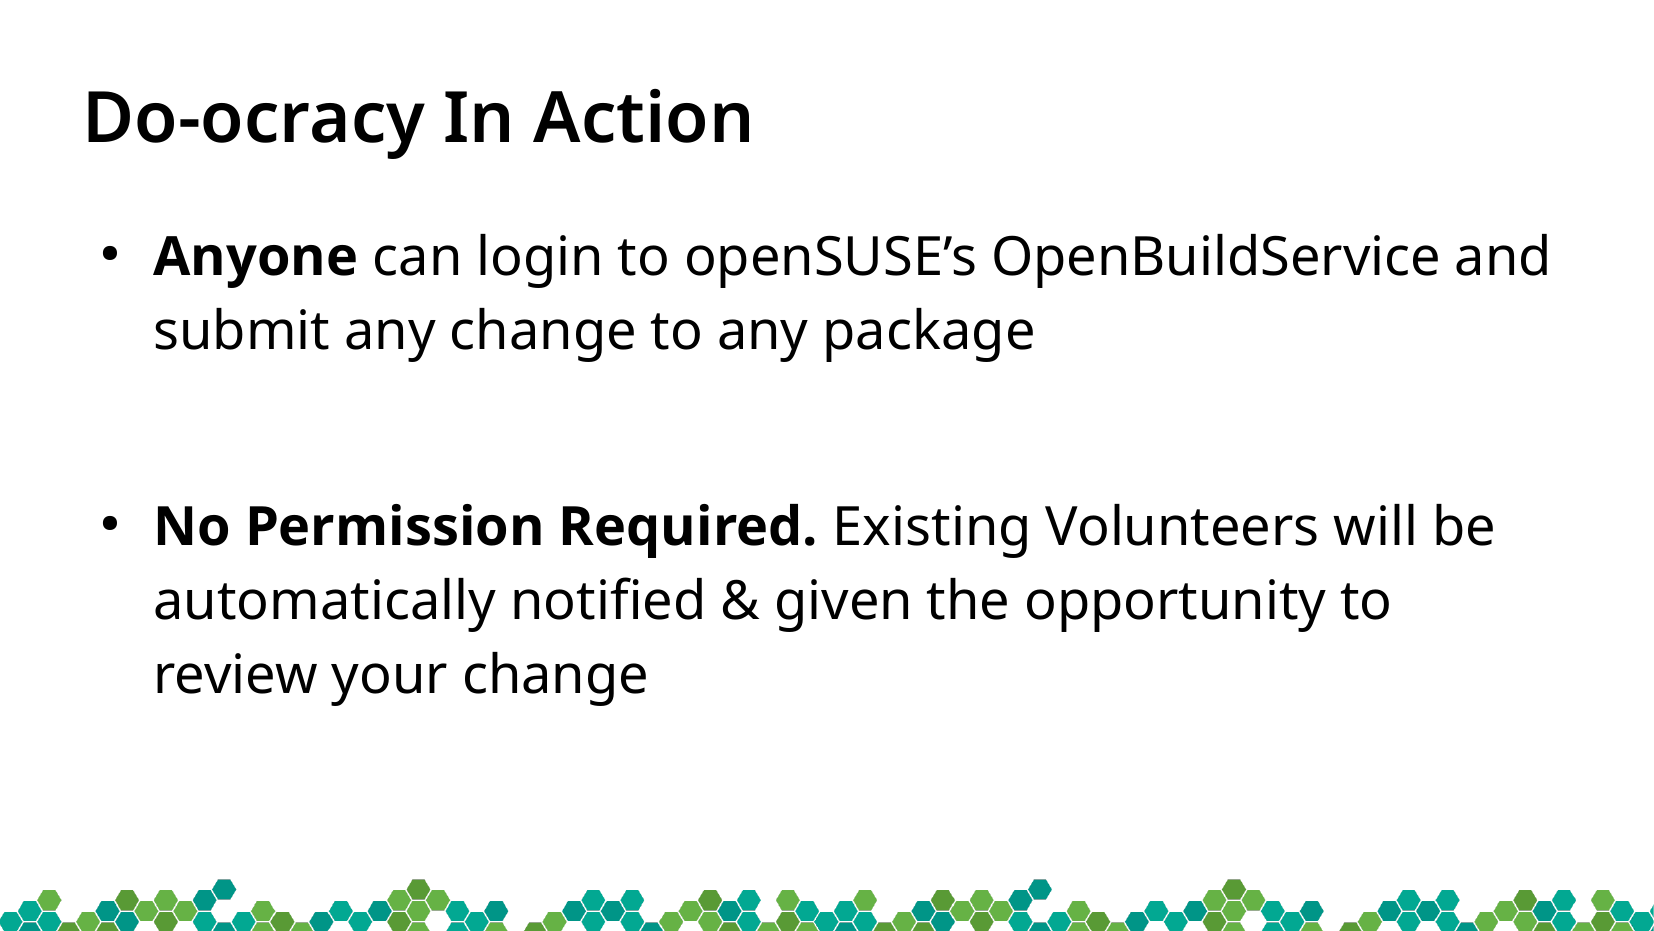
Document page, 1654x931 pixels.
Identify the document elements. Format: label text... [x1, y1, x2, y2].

picture [0, 871, 1654, 931]
title Do-ocracy In Action [82, 37, 1571, 193]
list Anyone can login to openSUSE’s OpenBuildService and submit any change to any package No Permission Required. Existing Volunteers will be automatically notified & given the opportunity to review your change [82, 217, 1571, 758]
